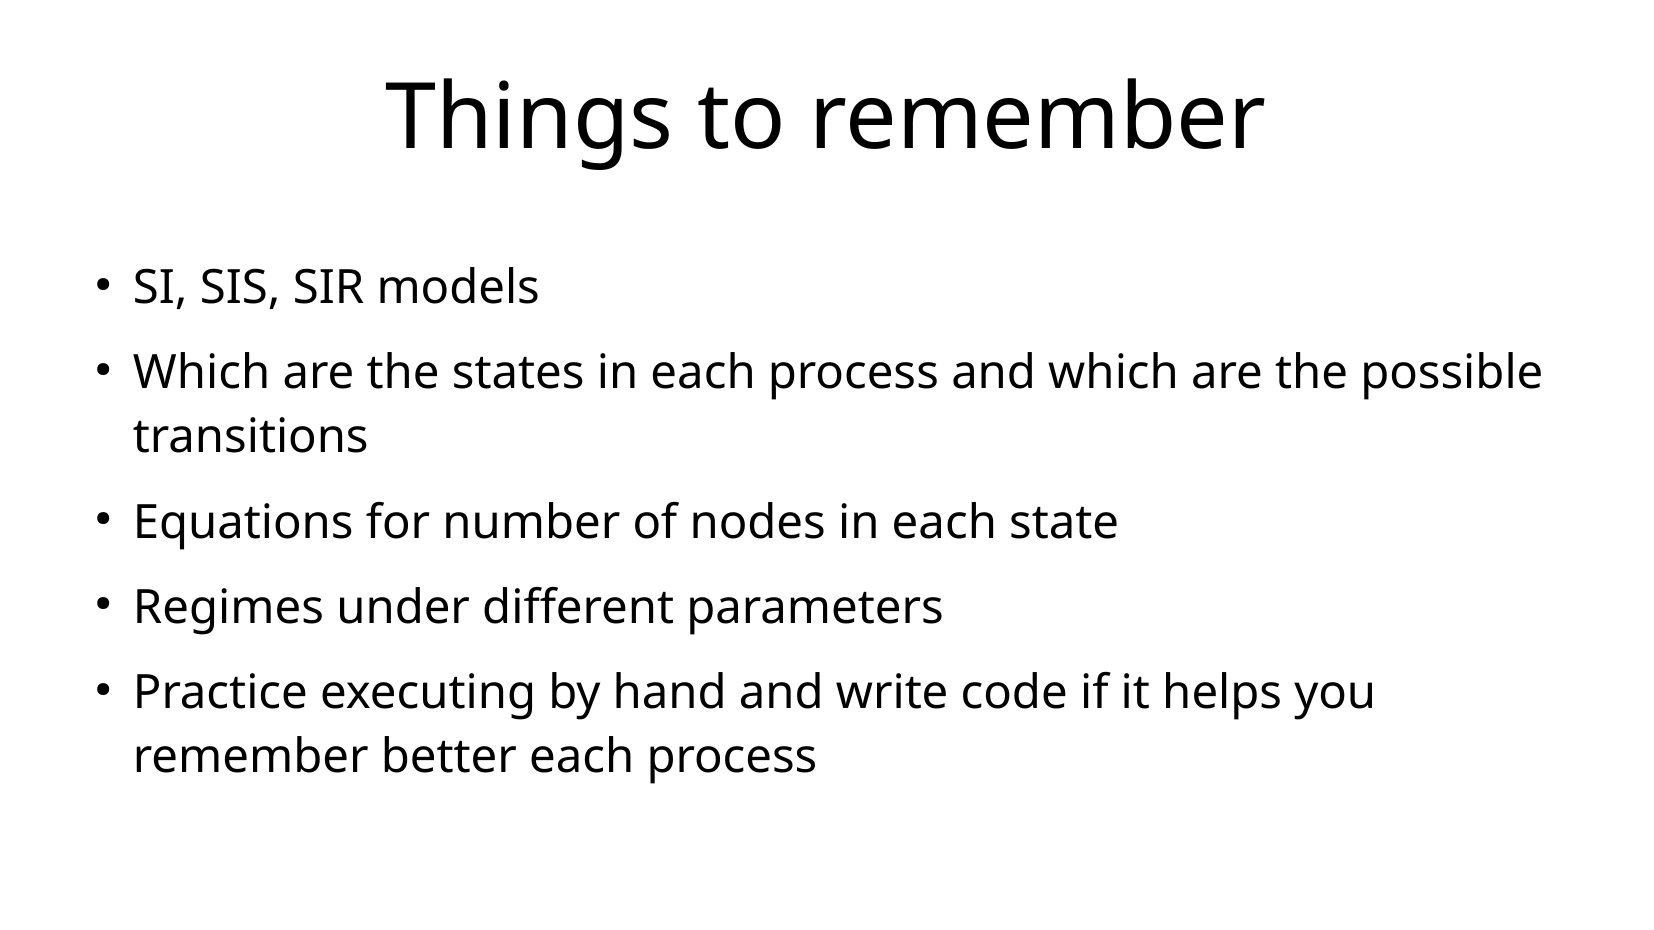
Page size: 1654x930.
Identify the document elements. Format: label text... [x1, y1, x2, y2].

list SI, SIS, SIR models Which are the states in each process and which are the possible transitions Equations for number of nodes in each state Regimes under different parameters Practice executing by hand and write code if it helps you remember better each process [82, 252, 1571, 793]
title Things to remember [82, 1, 1571, 225]
